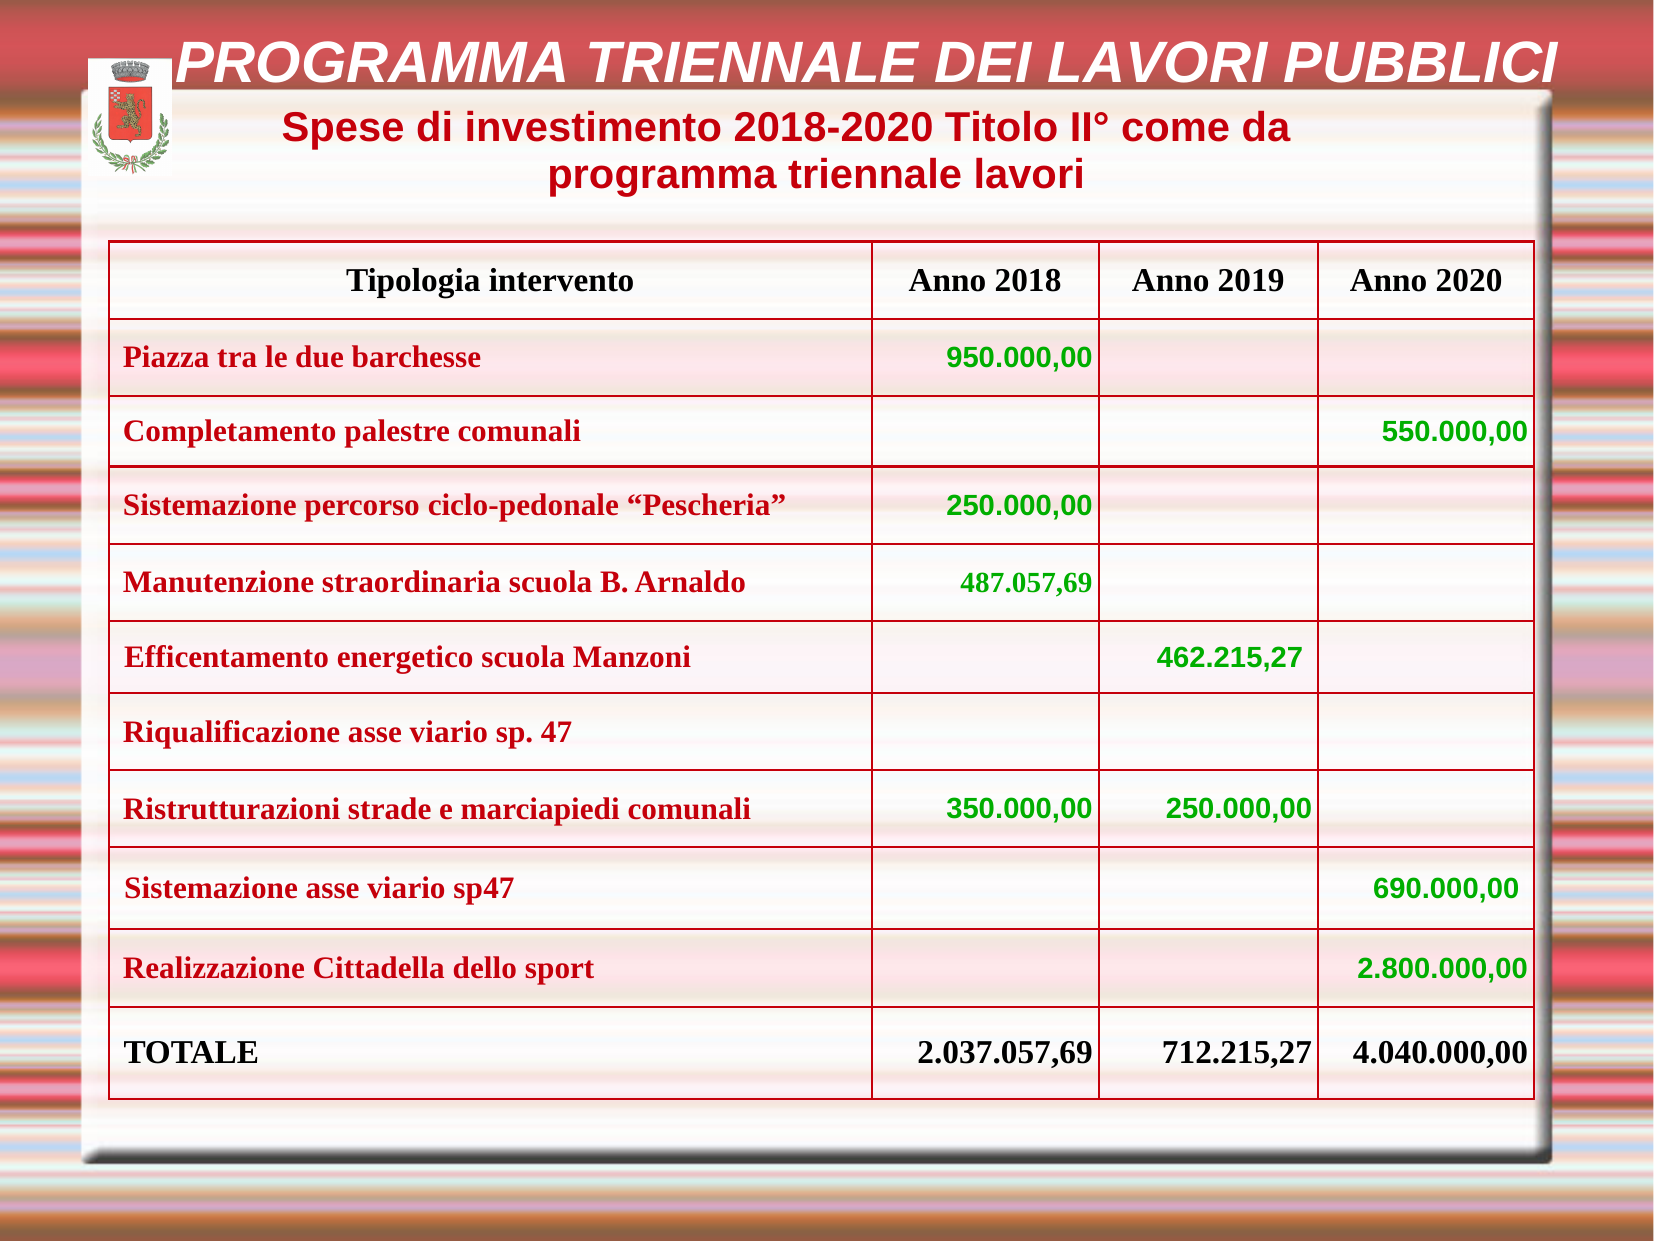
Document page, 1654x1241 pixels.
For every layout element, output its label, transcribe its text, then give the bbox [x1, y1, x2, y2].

table_cell [1100, 320, 1317, 395]
table_header Anno 2020 [1319, 243, 1533, 318]
table_cell [873, 848, 1098, 928]
table_cell 2.800.000,00 [1319, 930, 1533, 1006]
table_cell [1319, 771, 1533, 846]
table_cell Efficentamento energetico scuola Manzoni [110, 622, 871, 692]
table_cell 2.037.057,69 [873, 1008, 1098, 1098]
table_cell [873, 694, 1098, 769]
table_cell 487.057,69 [873, 545, 1098, 620]
table_cell Completamento palestre comunali [110, 397, 871, 465]
text_box PROGRAMMA TRIENNALE DEI LAVORI PUBBLICI [152, 29, 1565, 96]
table_cell [1319, 545, 1533, 620]
table_cell 690.000,00 [1319, 848, 1533, 928]
table_cell Ristrutturazioni strade e marciapiedi comunali [110, 771, 871, 846]
table_header Anno 2018 [873, 243, 1098, 318]
table_cell 712.215,27 [1100, 1008, 1317, 1098]
table_cell 250.000,00 [873, 468, 1098, 543]
table_cell Manutenzione straordinaria scuola B. Arnaldo [110, 545, 871, 620]
table_cell [1100, 694, 1317, 769]
table_cell Realizzazione Cittadella dello sport [110, 930, 871, 1006]
table_cell Sistemazione percorso ciclo-pedonale “Pescheria” [110, 468, 871, 543]
table_cell [1100, 930, 1317, 1006]
list Spese di investimento 2018-2020 Titolo II° come da programma triennale lavori [206, 104, 1416, 200]
table_header Anno 2019 [1100, 243, 1317, 318]
table_cell [1100, 397, 1317, 465]
table_cell [1100, 545, 1317, 620]
table_cell [1100, 468, 1317, 543]
table_cell 350.000,00 [873, 771, 1098, 846]
table_cell [1319, 622, 1533, 692]
table_cell [873, 622, 1098, 692]
table_cell 250.000,00 [1100, 771, 1317, 846]
table_cell [873, 930, 1098, 1006]
table_cell [1319, 320, 1533, 395]
table_cell [1319, 694, 1533, 769]
table_cell 950.000,00 [873, 320, 1098, 395]
table_cell 4.040.000,00 [1319, 1008, 1533, 1098]
table_cell [1319, 468, 1533, 543]
table_cell Piazza tra le due barchesse [110, 320, 871, 395]
table_cell Riqualificazione asse viario sp. 47 [110, 694, 871, 769]
table_header Tipologia intervento [110, 243, 871, 318]
table_cell 462.215,27 [1100, 622, 1317, 692]
table_cell [873, 397, 1098, 465]
table_cell 550.000,00 [1319, 397, 1533, 465]
table_cell TOTALE [110, 1008, 871, 1098]
table_cell Sistemazione asse viario sp47 [110, 848, 871, 928]
picture [0, 0, 1654, 1241]
table_cell [1100, 848, 1317, 928]
